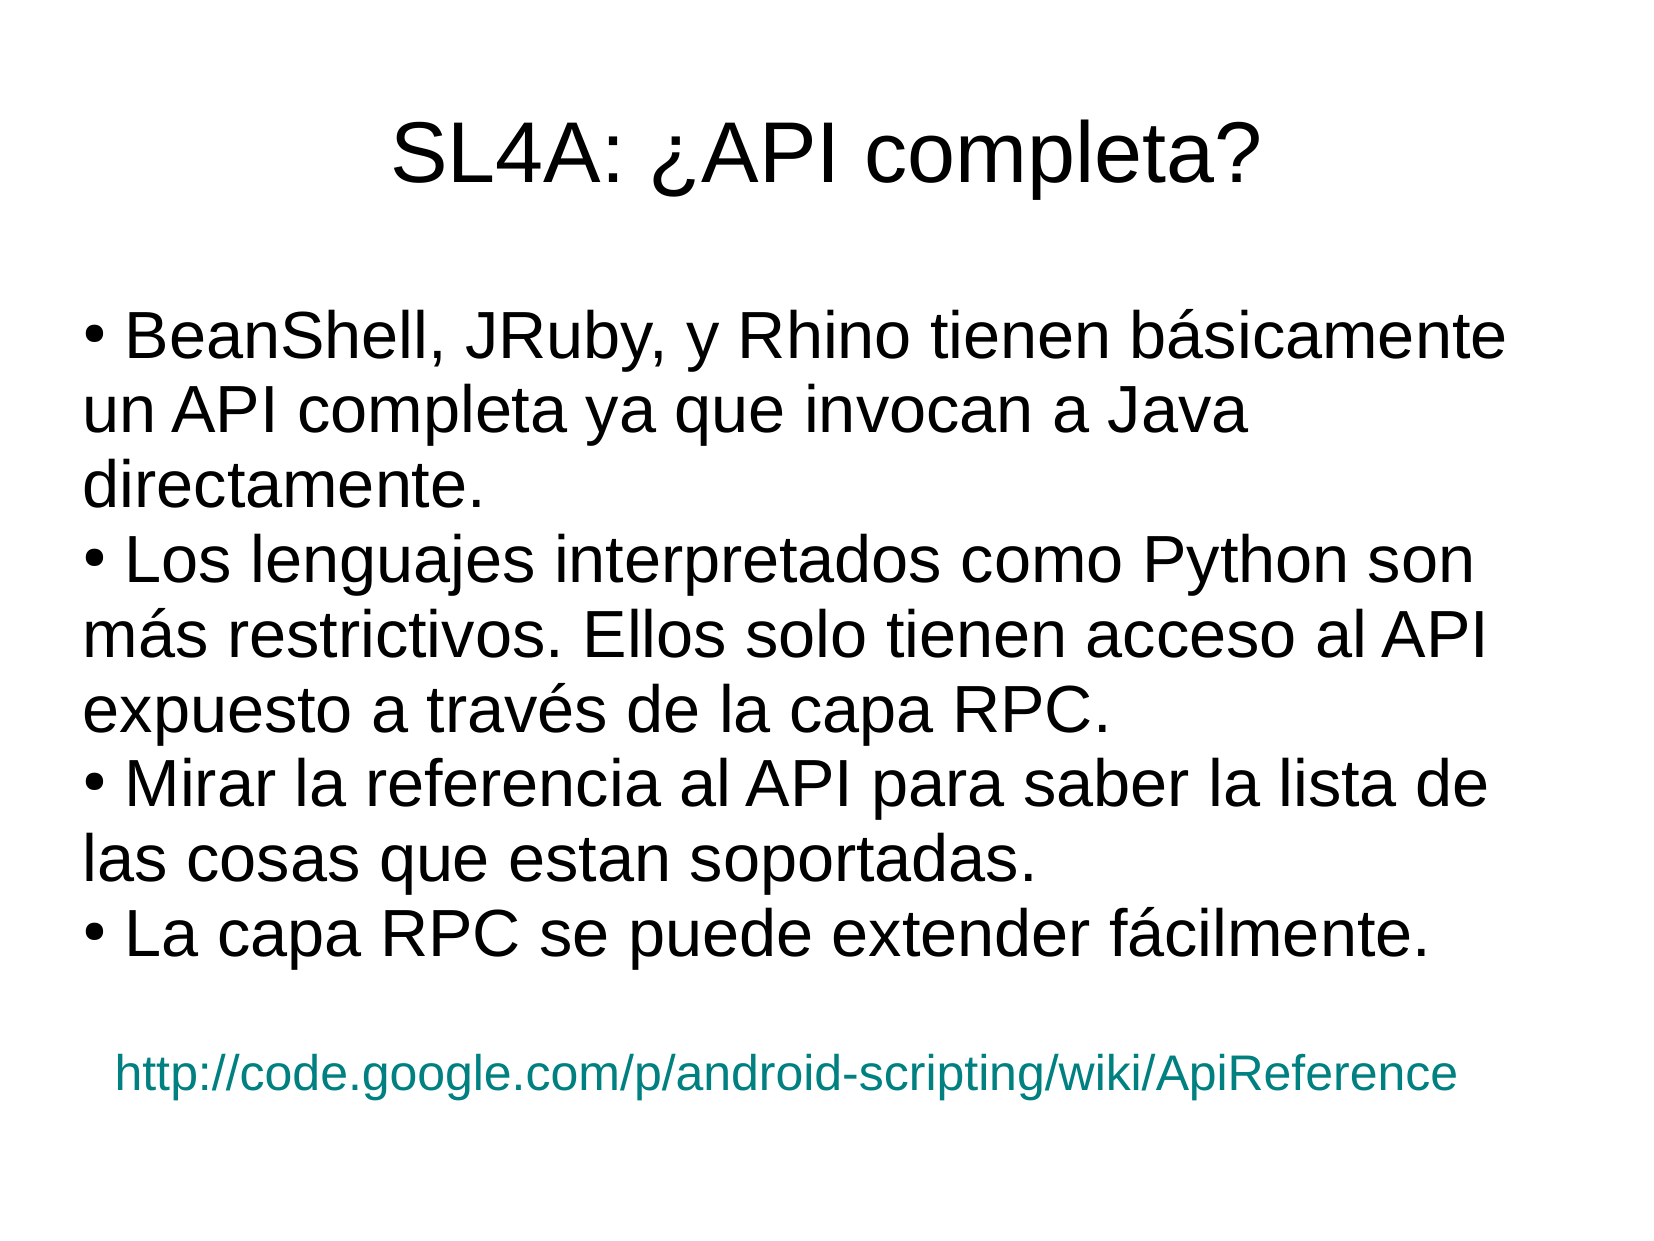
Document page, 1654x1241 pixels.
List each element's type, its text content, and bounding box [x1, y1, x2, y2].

subtitle BeanShell, JRuby, y Rhino tienen básicamente un API completa ya que invocan a Java directamente. Los lenguajes interpretados como Python son más restrictivos. Ellos solo tienen acceso al API expuesto a través de la capa RPC. Mirar la referencia al API para saber la lista de las cosas que estan soportadas. La capa RPC se puede extender fácilmente. http://code.google.com/p/android-scripting/wiki/ApiReference [82, 290, 1571, 1109]
title SL4A: ¿API completa? [82, 49, 1571, 257]
